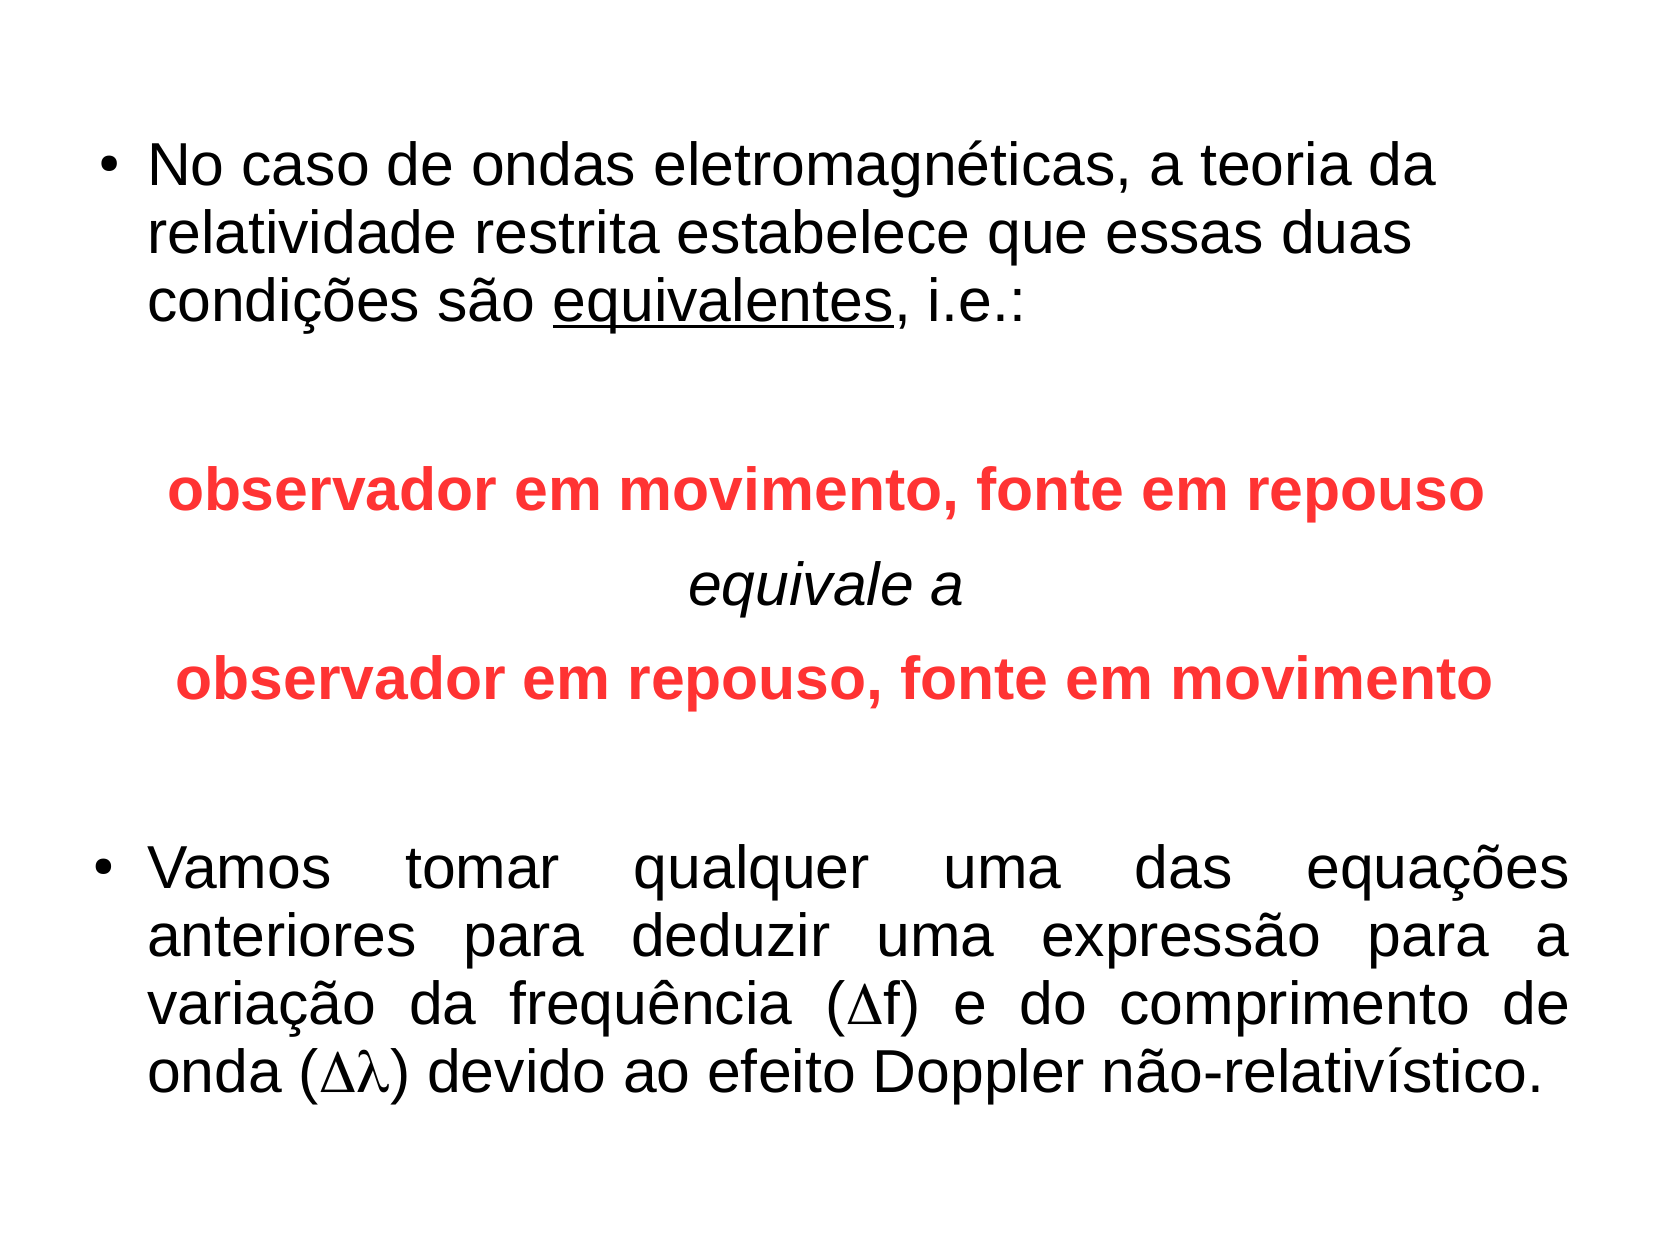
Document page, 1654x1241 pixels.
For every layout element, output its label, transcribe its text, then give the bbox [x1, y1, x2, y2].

list No caso de ondas eletromagnéticas, a teoria da relatividade restrita estabelece que essas duas condições são equivalentes, i.e.: observador em movimento, fonte em repouso equivale a observador em repouso, fonte em movimento Vamos tomar qualquer uma das equações anteriores para deduzir uma expressão para a variação da frequência (Df) e do comprimento de onda (Dl) devido ao efeito Doppler não-relativístico. [82, 130, 1571, 1111]
